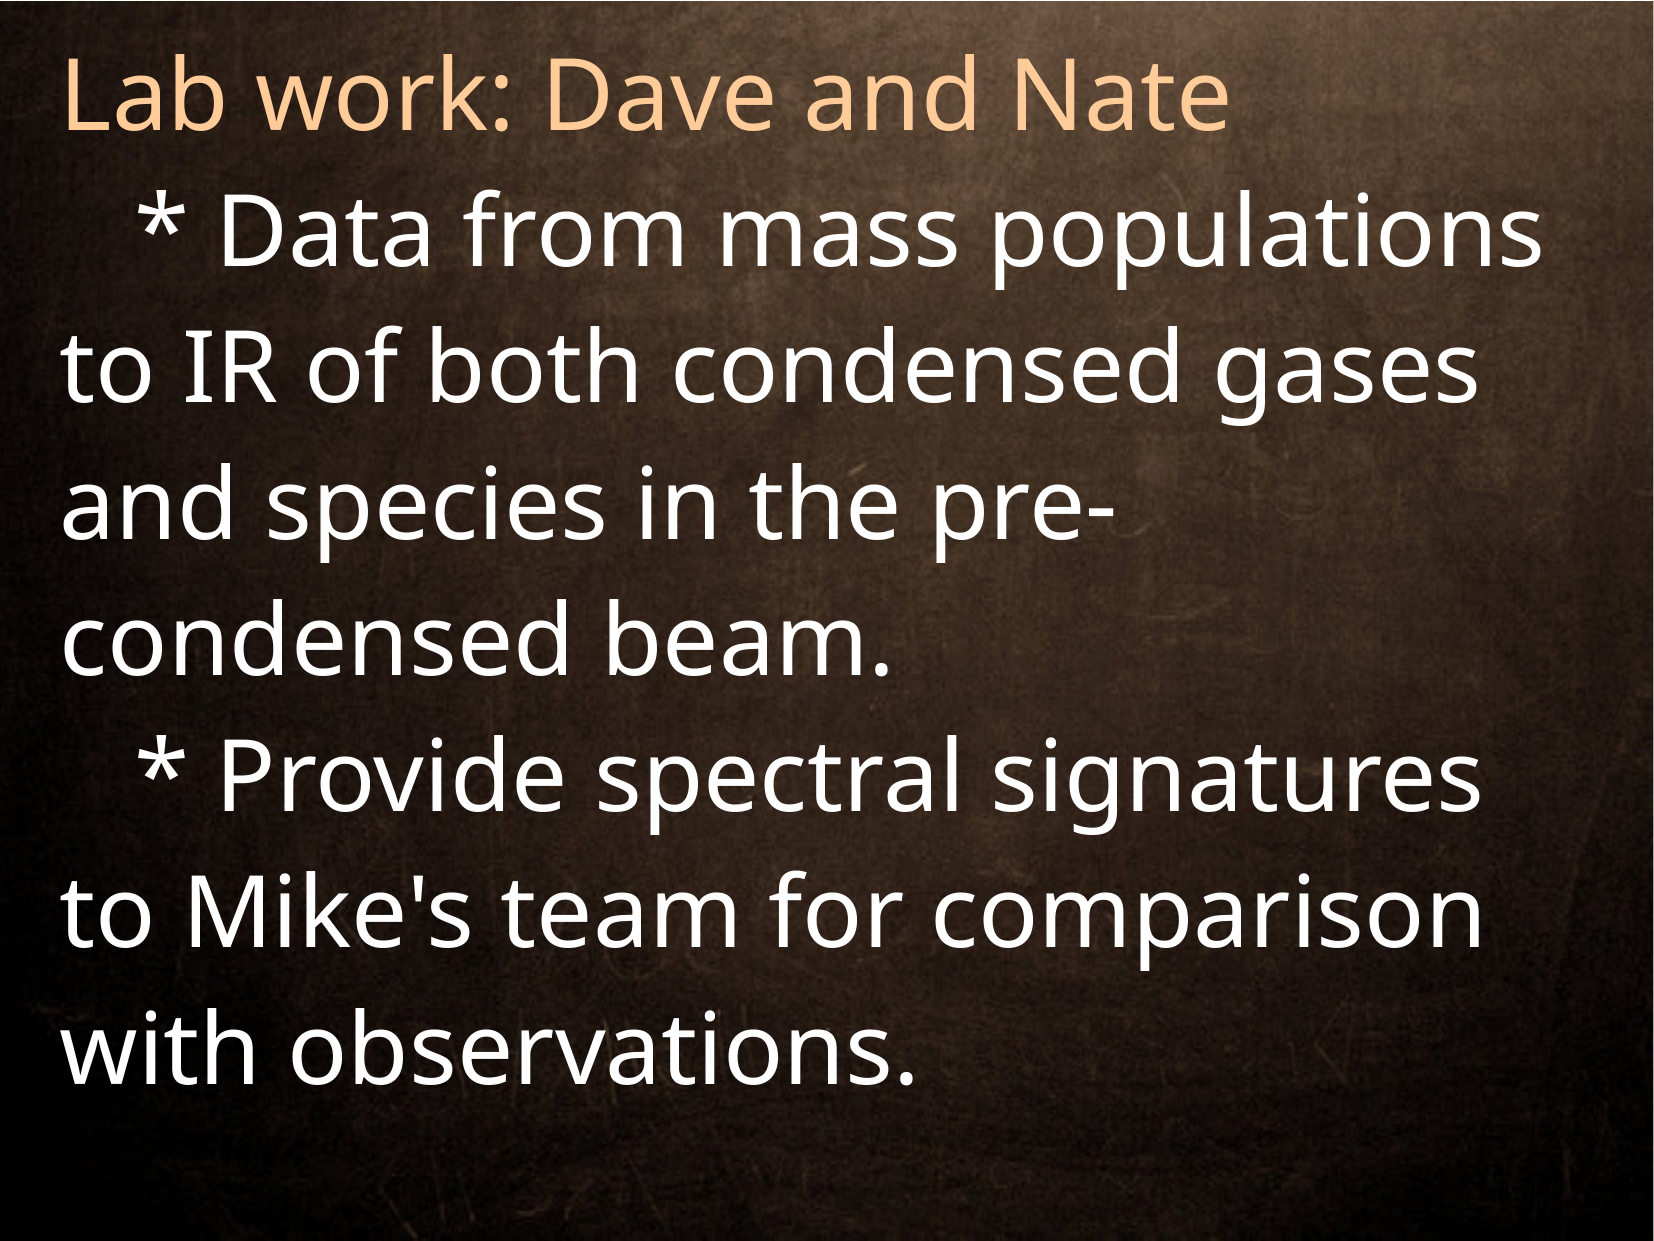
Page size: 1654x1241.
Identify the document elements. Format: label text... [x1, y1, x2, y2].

text_box Lab work: Dave and Nate * Data from mass populations to IR of both condensed gases and species in the pre-condensed beam. * Provide spectral signatures to Mike's team for comparison with observations. [45, 16, 1606, 1147]
picture [0, 1, 1654, 1241]
